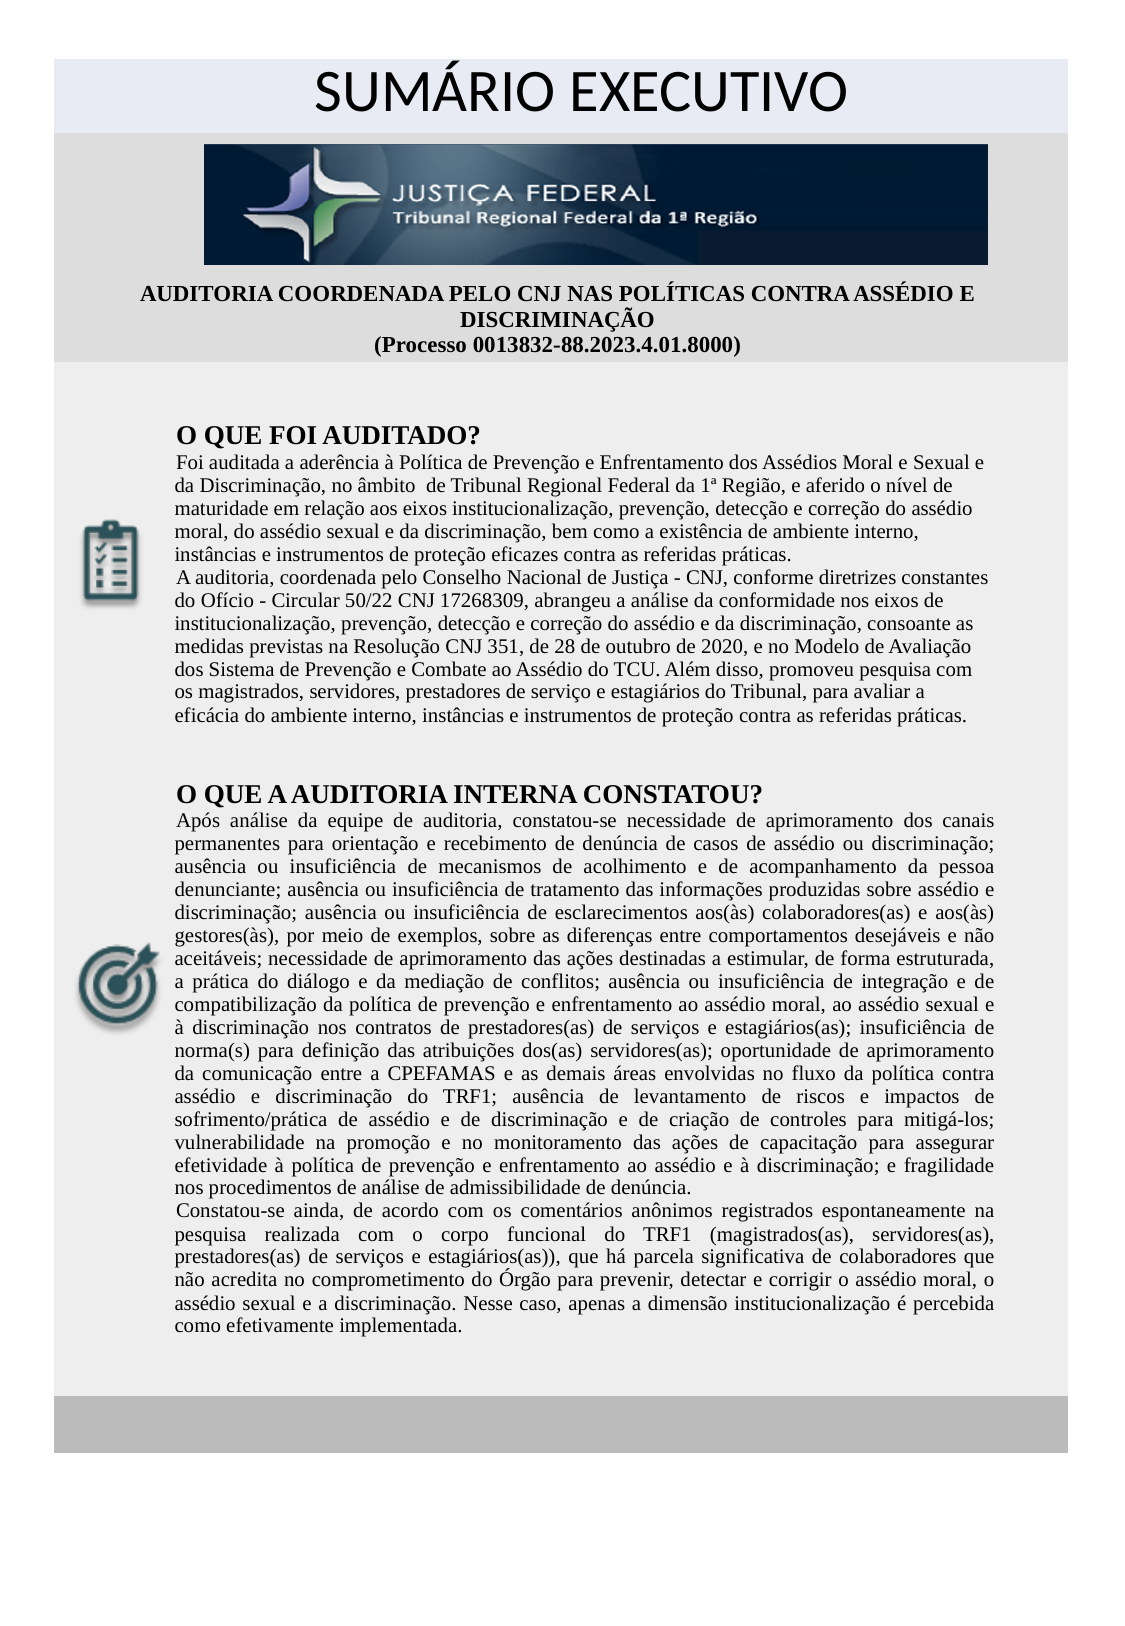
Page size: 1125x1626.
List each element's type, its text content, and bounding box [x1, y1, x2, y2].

table_cell [54, 1396, 1068, 1453]
table_header SUMÁRIO EXECUTIVO [54, 59, 1068, 133]
table_cell [54, 362, 142, 1396]
table_cell AUDITORIA COORDENADA PELO CNJ NAS POLÍTICAS CONTRA ASSÉDIO E DISCRIMINAÇÃO (Processo 0013832-88.2023.4.01.8000) [54, 133, 1068, 362]
picture [204, 144, 988, 265]
picture [60, 931, 179, 1050]
picture [60, 510, 162, 623]
table_cell O QUE FOI AUDITADO? Foi auditada a aderência à Política de Prevenção e Enfrentamento dos Assédios Moral e Sexual e da Discriminação, no âmbito de Tribunal Regional Federal da 1ª Região, e aferido o nível de maturidade em relação aos eixos institucionalização, prevenção, detecção e correção do assédio moral, do assédio sexual e da discriminação, bem como a existência de ambiente interno, instâncias e instrumentos de proteção eficazes contra as referidas práticas. A auditoria, coordenada pelo Conselho Nacional de Justiça - CNJ, conforme diretrizes constantes do Ofício - Circular 50/22 CNJ 17268309, abrangeu a análise da conformidade nos eixos de institucionalização, prevenção, detecção e correção do assédio e da discriminação, consoante as medidas previstas na Resolução CNJ 351, de 28 de outubro de 2020, e no Modelo de Avaliação dos Sistema de Prevenção e Combate ao Assédio do TCU. Além disso, promoveu pesquisa com os magistrados, servidores, prestadores de serviço e estagiários do Tribunal, para avaliar a eficácia do ambiente interno, instâncias e instrumentos de proteção contra as referidas práticas. O QUE A AUDITORIA INTERNA CONSTATOU? Após análise da equipe de auditoria, constatou-se necessidade de aprimoramento dos canais permanentes para orientação e recebimento de denúncia de casos de assédio ou discriminação; ausência ou insuficiência de mecanismos de acolhimento e de acompanhamento da pessoa denunciante; ausência ou insuficiência de tratamento das informações produzidas sobre assédio e discriminação; ausência ou insuficiência de esclarecimentos aos(às) colaboradores(as) e aos(às) gestores(às), por meio de exemplos, sobre as diferenças entre comportamentos desejáveis e não aceitáveis; necessidade de aprimoramento das ações destinadas a estimular, de forma estruturada, a prática do diálogo e da mediação de conflitos; ausência ou insuficiência de integração e de compatibilização da política de prevenção e enfrentamento ao assédio moral, ao assédio sexual e à discriminação nos contratos de prestadores(as) de serviços e estagiários(as); insuficiência de norma(s) para definição das atribuições dos(as) servidores(as); oportunidade de aprimoramento da comunicação entre a CPEFAMAS e as demais áreas envolvidas no fluxo da política contra assédio e discriminação do TRF1; ausência de levantamento de riscos e impactos de sofrimento/prática de assédio e de discriminação e de criação de controles para mitigá-los; vulnerabilidade na promoção e no monitoramento das ações de capacitação para assegurar efetividade à política de prevenção e enfrentamento ao assédio e à discriminação; e fragilidade nos procedimentos de análise de admissibilidade de denúncia. Constatou-se ainda, de acordo com os comentários anônimos registrados espontaneamente na pesquisa realizada com o corpo funcional do TRF1 (magistrados(as), servidores(as), prestadores(as) de serviços e estagiários(as)), que há parcela significativa de colaboradores que não acredita no comprometimento do Órgão para prevenir, detectar e corrigir o assédio moral, o assédio sexual e a discriminação. Nesse caso, apenas a dimensão institucionalização é percebida como efetivamente implementada. [142, 362, 1027, 1396]
table_cell [1027, 362, 1068, 1396]
